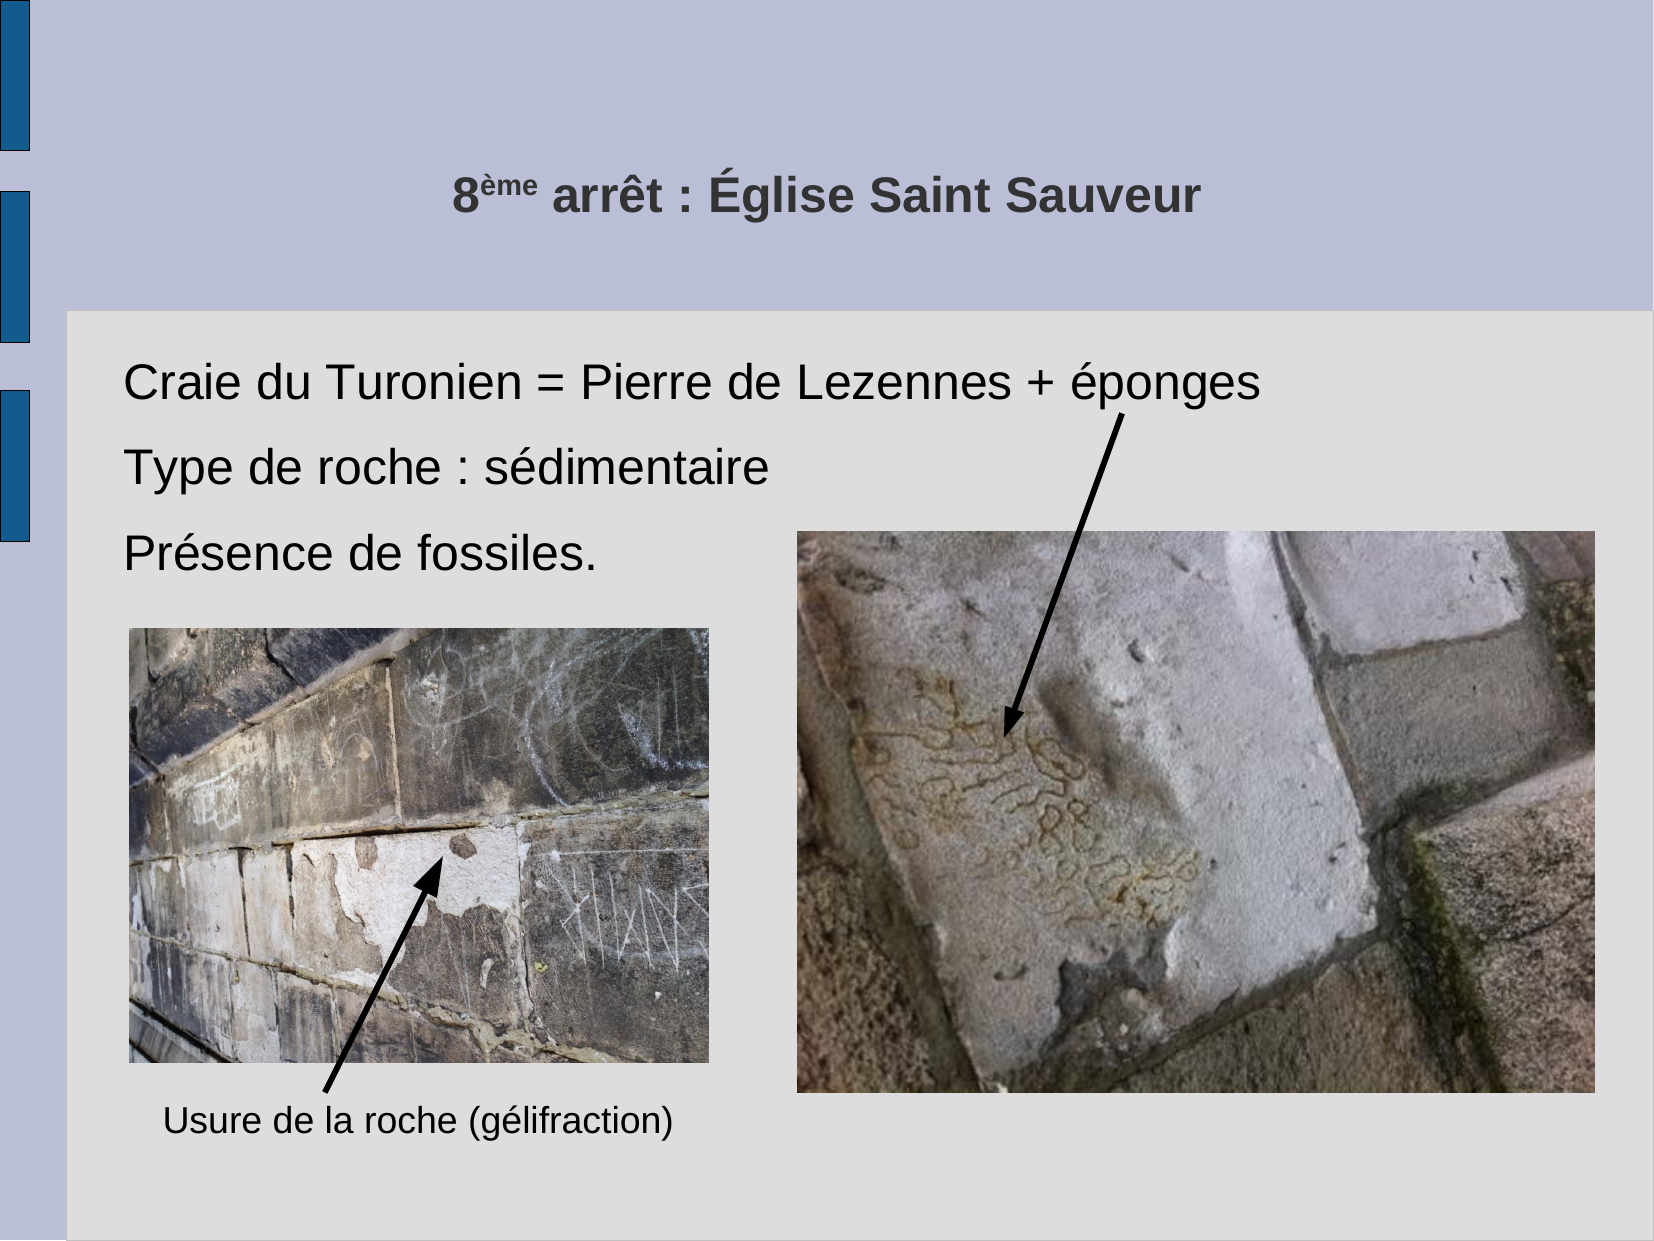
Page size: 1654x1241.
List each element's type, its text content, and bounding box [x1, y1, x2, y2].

title 8ème arrêt : Église Saint Sauveur [121, 91, 1534, 299]
text_box Usure de la roche (gélifraction) [147, 1092, 709, 1150]
list Craie du Turonien = Pierre de Lezennes + éponges Type de roche : sédimentaire Présence de fossiles. [123, 354, 1536, 1136]
picture [129, 628, 709, 1063]
picture [797, 531, 1595, 1093]
